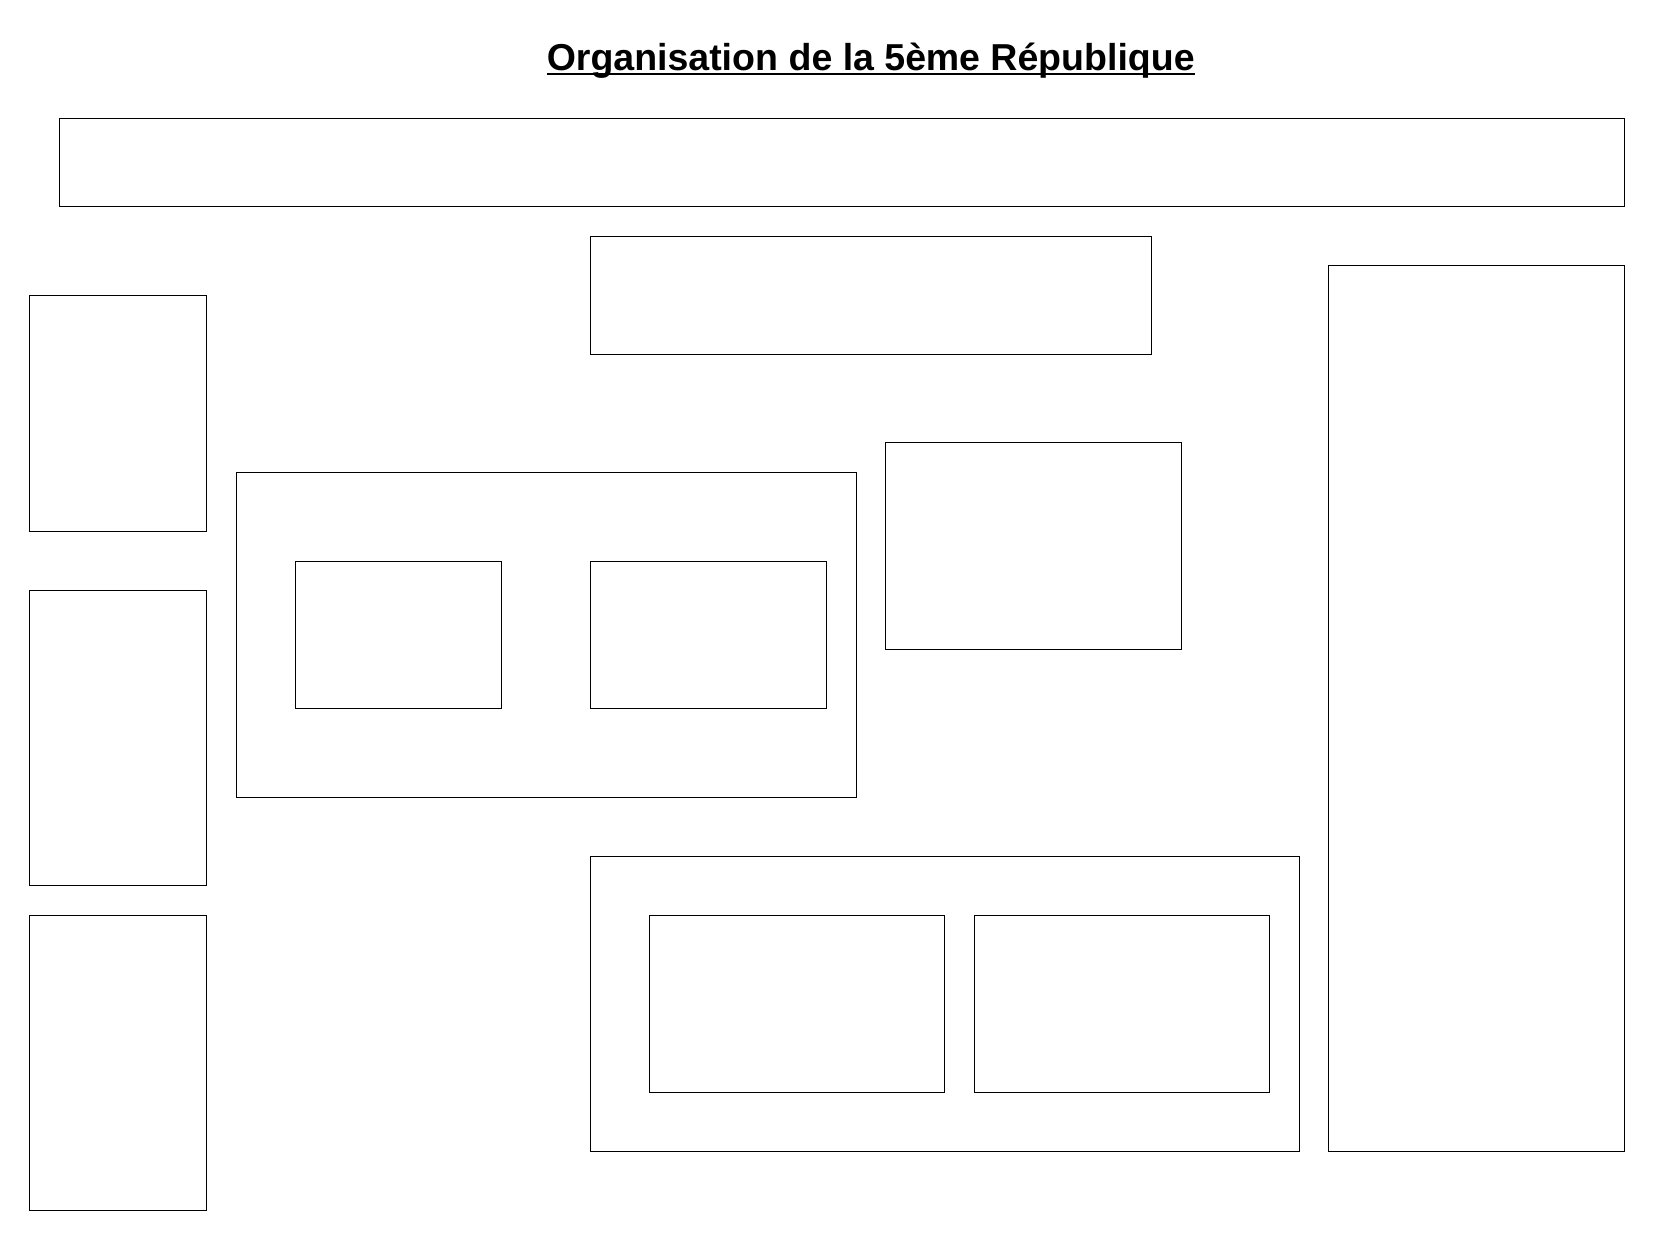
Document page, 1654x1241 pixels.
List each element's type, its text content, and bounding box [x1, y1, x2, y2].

text_box [885, 442, 1182, 650]
text_box [29, 295, 207, 532]
text_box [59, 118, 1625, 207]
text_box [29, 472, 857, 886]
text_box [590, 236, 1152, 355]
text_box [29, 915, 207, 1211]
text_box [295, 856, 1300, 1152]
text_box [1328, 265, 1625, 1152]
text_box Organisation de la 5ème République [354, 29, 1388, 88]
